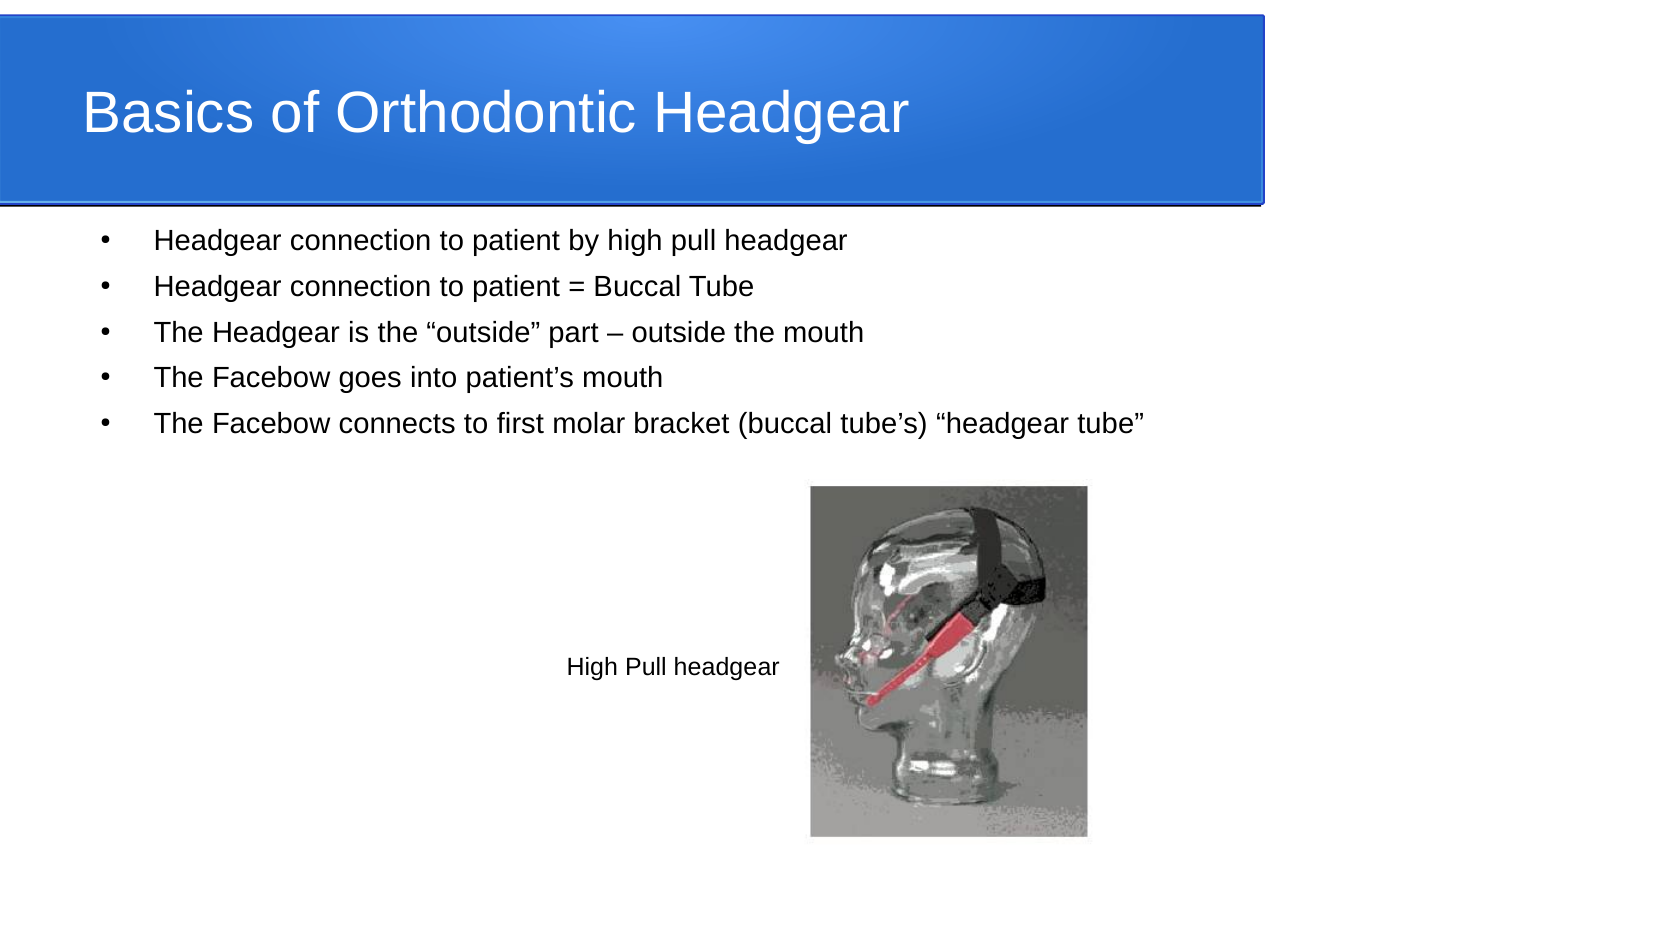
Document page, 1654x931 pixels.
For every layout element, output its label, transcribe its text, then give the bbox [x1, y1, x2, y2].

picture [795, 479, 1096, 849]
title Basics of Orthodontic Headgear [82, 35, 1235, 189]
list Headgear connection to patient by high pull headgear Headgear connection to patient = Buccal Tube The Headgear is the “outside” part – outside the mouth The Facebow goes into patient’s mouth The Facebow connects to first molar bracket (buccal tube’s) “headgear tube” [82, 224, 1571, 764]
text_box High Pull headgear [551, 645, 796, 688]
